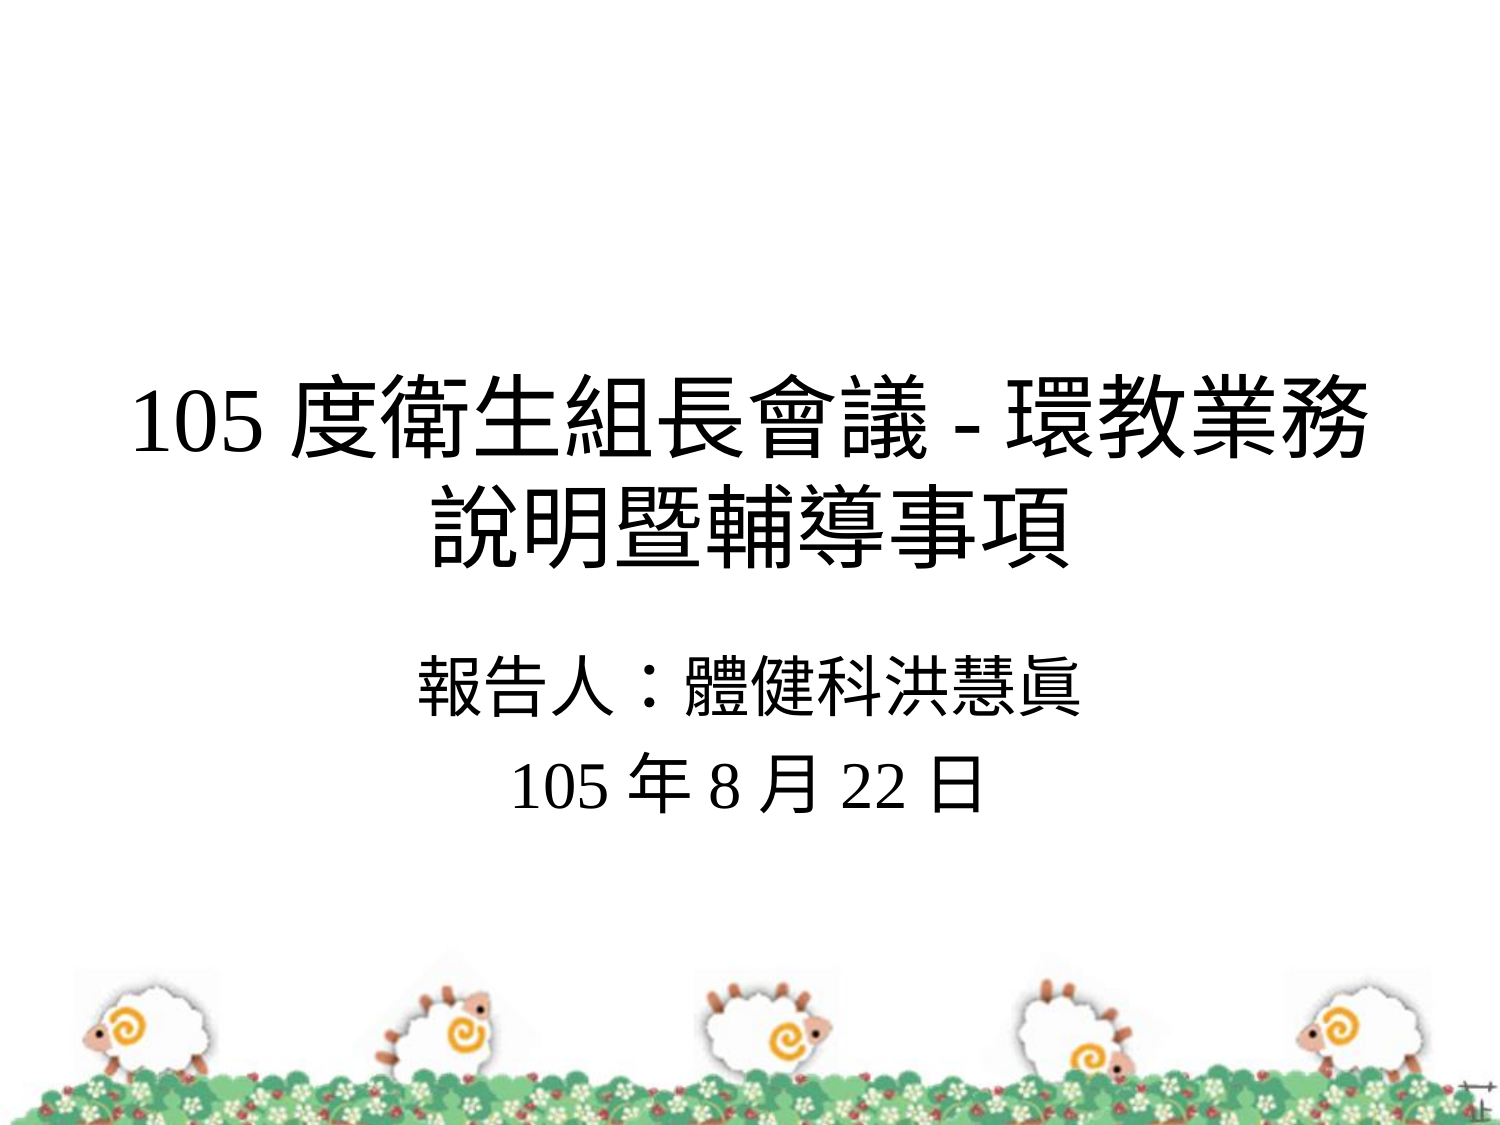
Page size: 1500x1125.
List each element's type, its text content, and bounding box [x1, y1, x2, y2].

title 105度衛生組長會議-環教業務說明暨輔導事項 [112, 349, 1388, 591]
subtitle 報告人：體健科洪慧眞 105年8月22日 [225, 637, 1276, 925]
picture [0, 645, 1500, 1125]
